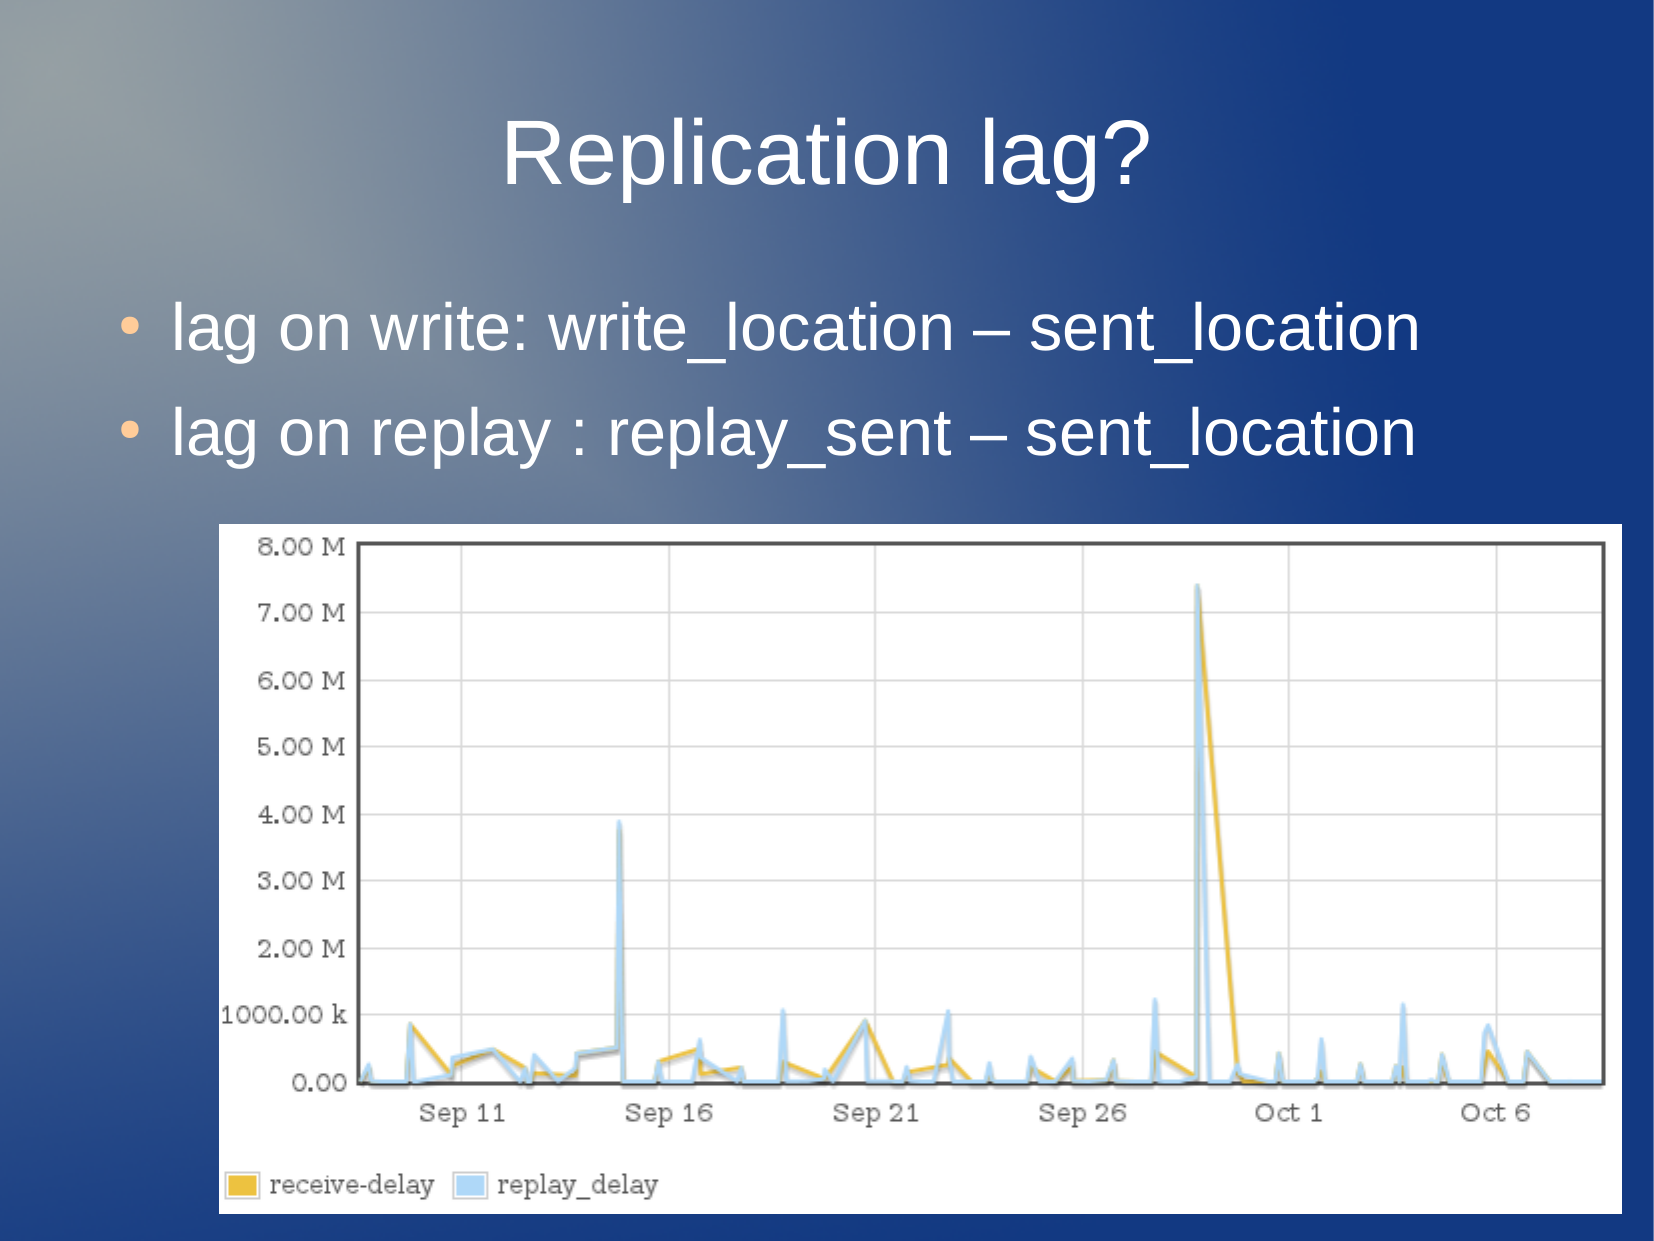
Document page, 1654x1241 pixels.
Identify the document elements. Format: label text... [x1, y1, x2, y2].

list lag on write: write_location – sent_location lag on replay : replay_sent – sent_location [82, 290, 1571, 1109]
title Replication lag? [82, 49, 1571, 257]
picture [0, 0, 1654, 1241]
